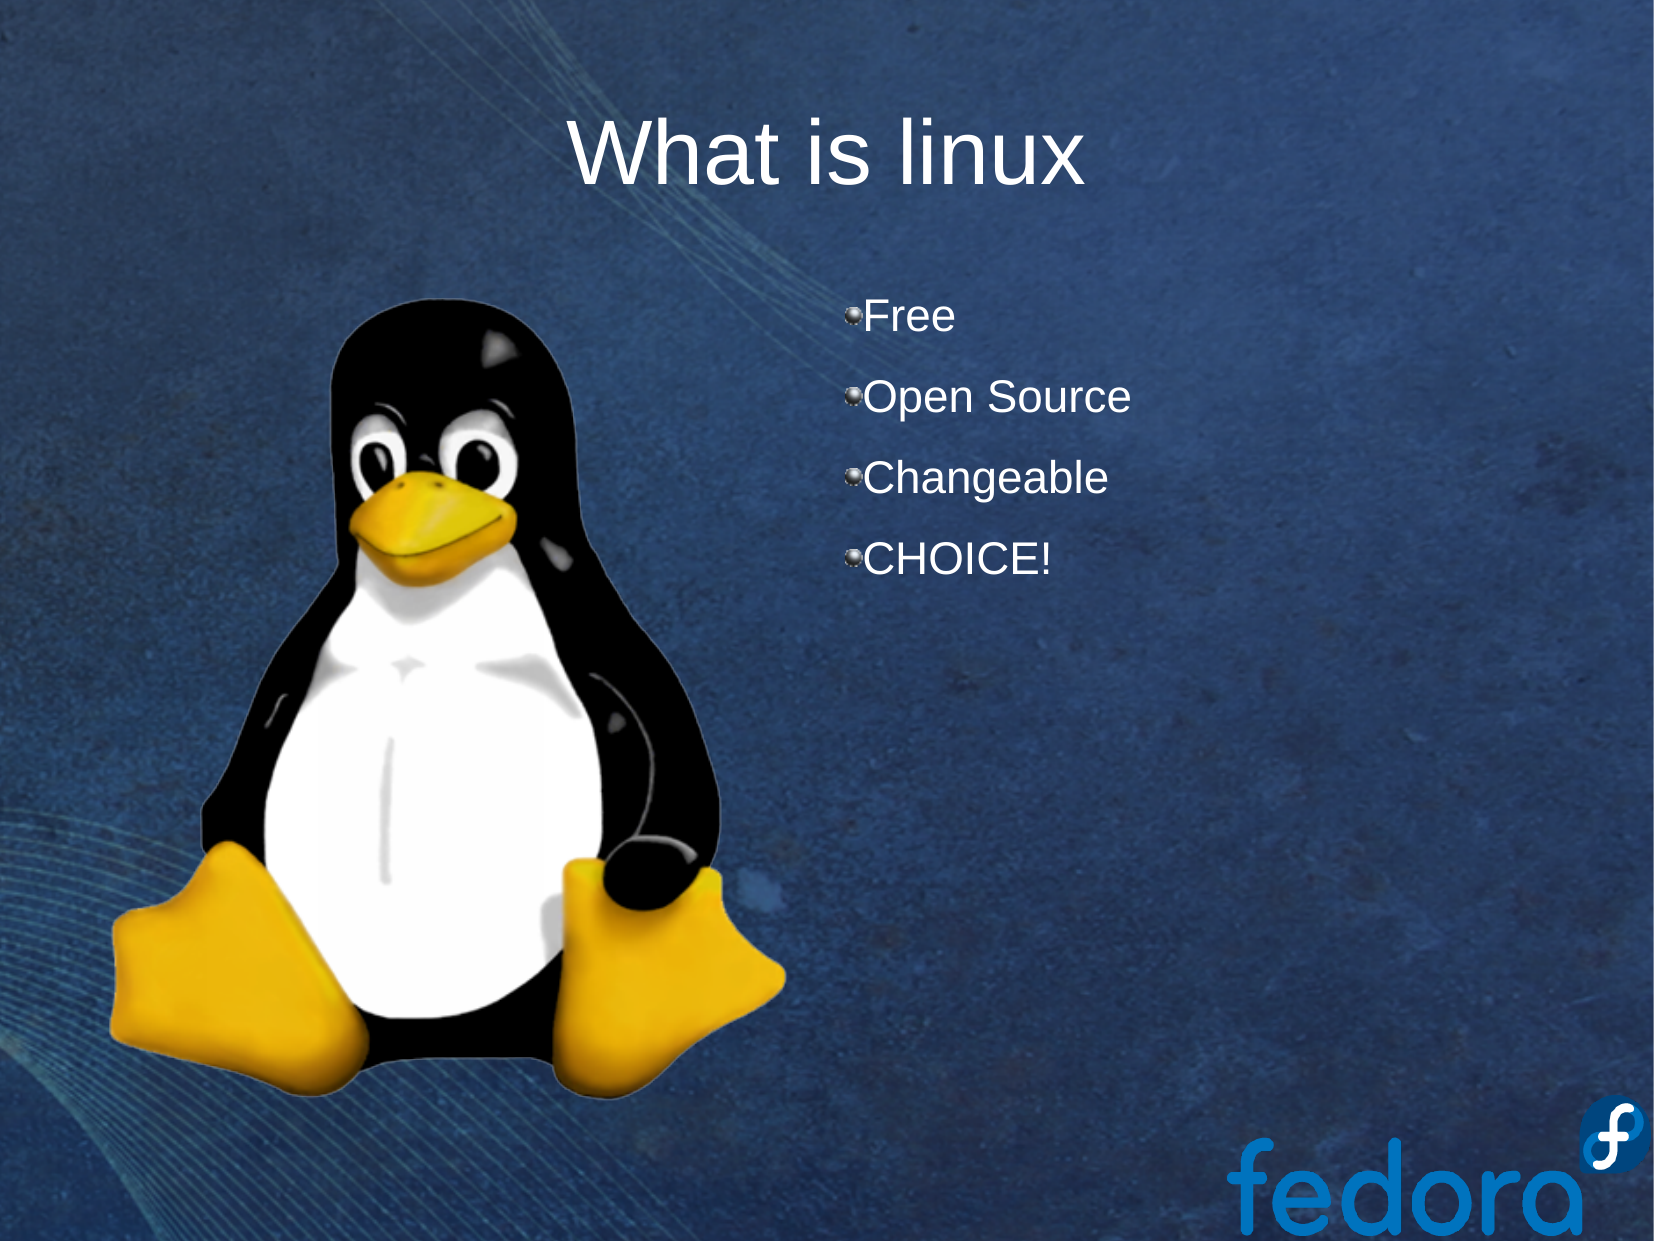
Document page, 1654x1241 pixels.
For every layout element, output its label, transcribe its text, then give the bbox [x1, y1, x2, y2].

picture [0, 0, 1654, 1241]
title What is linux [82, 49, 1571, 257]
list Free Open Source Changeable CHOICE! [845, 290, 1572, 1109]
